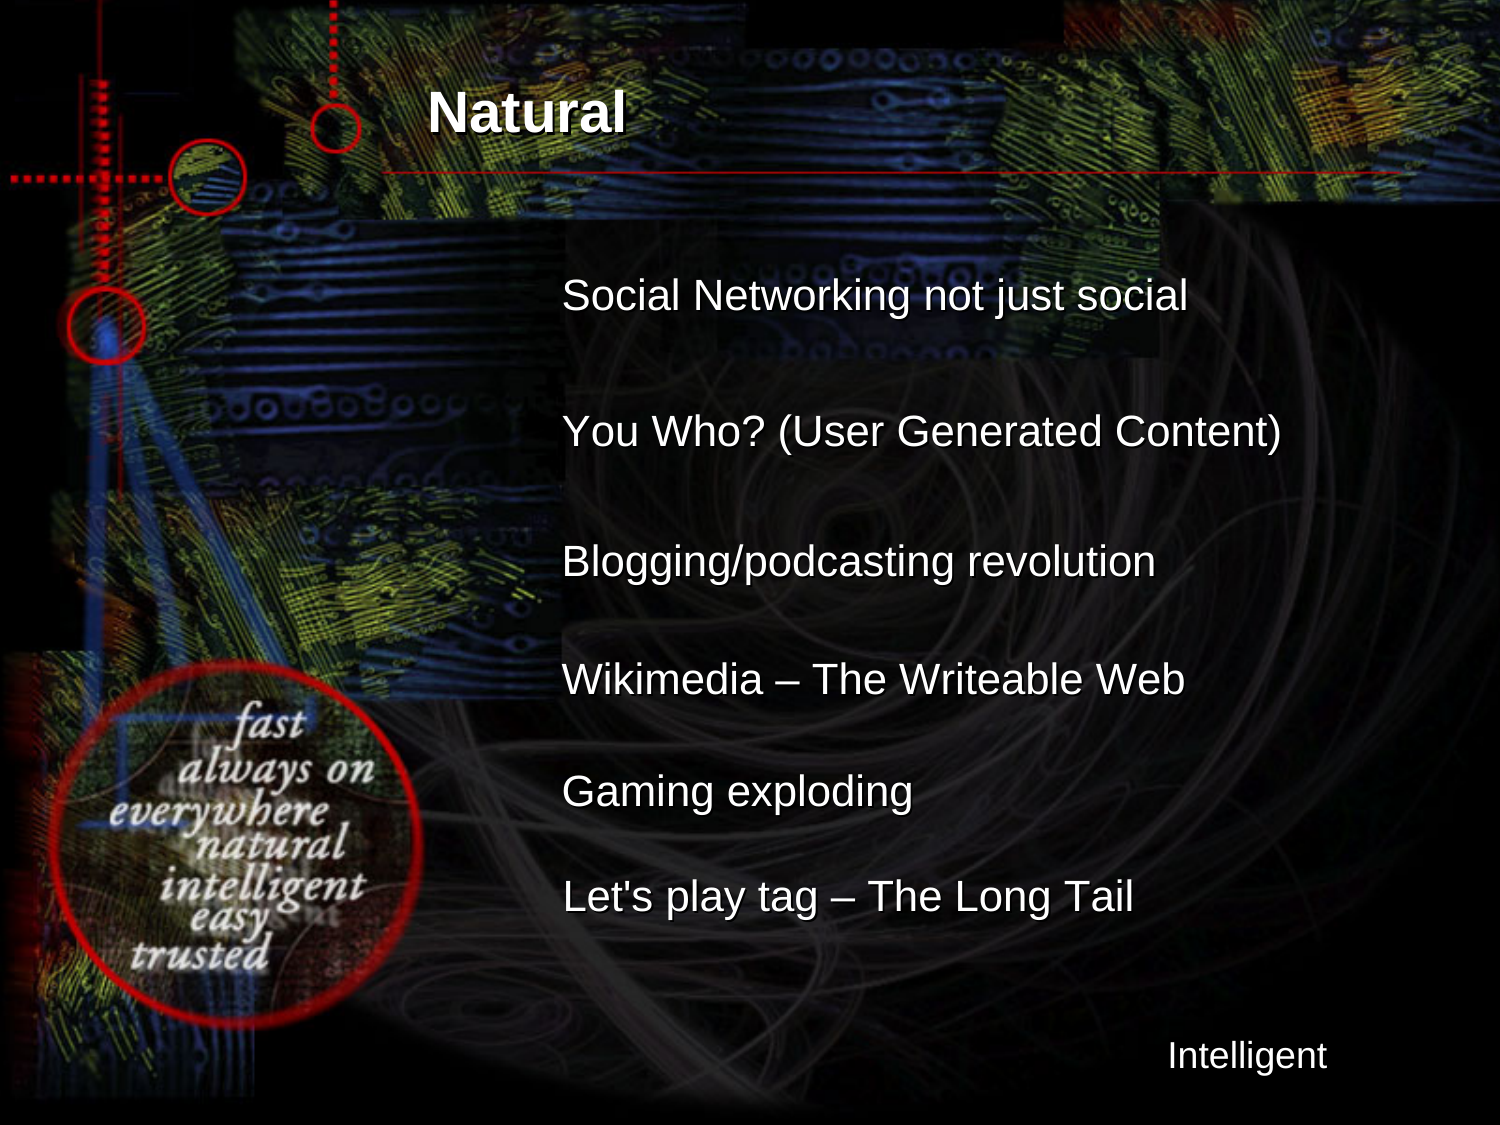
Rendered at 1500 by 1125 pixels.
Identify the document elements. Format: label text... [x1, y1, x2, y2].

picture [0, 0, 1500, 1125]
list Social Networking not just social [546, 260, 1336, 337]
list Blogging/podcasting revolution [546, 525, 1336, 603]
title Natural [412, 45, 1450, 175]
list You Who? (User Generated Content) [546, 396, 1388, 473]
list Let's play tag – The Long Tail [547, 861, 1337, 974]
list Wikimedia – The Writeable Web [546, 644, 1336, 721]
text_box Intelligent [1167, 1031, 1475, 1074]
list Gaming exploding [546, 756, 1336, 833]
text_box [1119, 1034, 1456, 1091]
